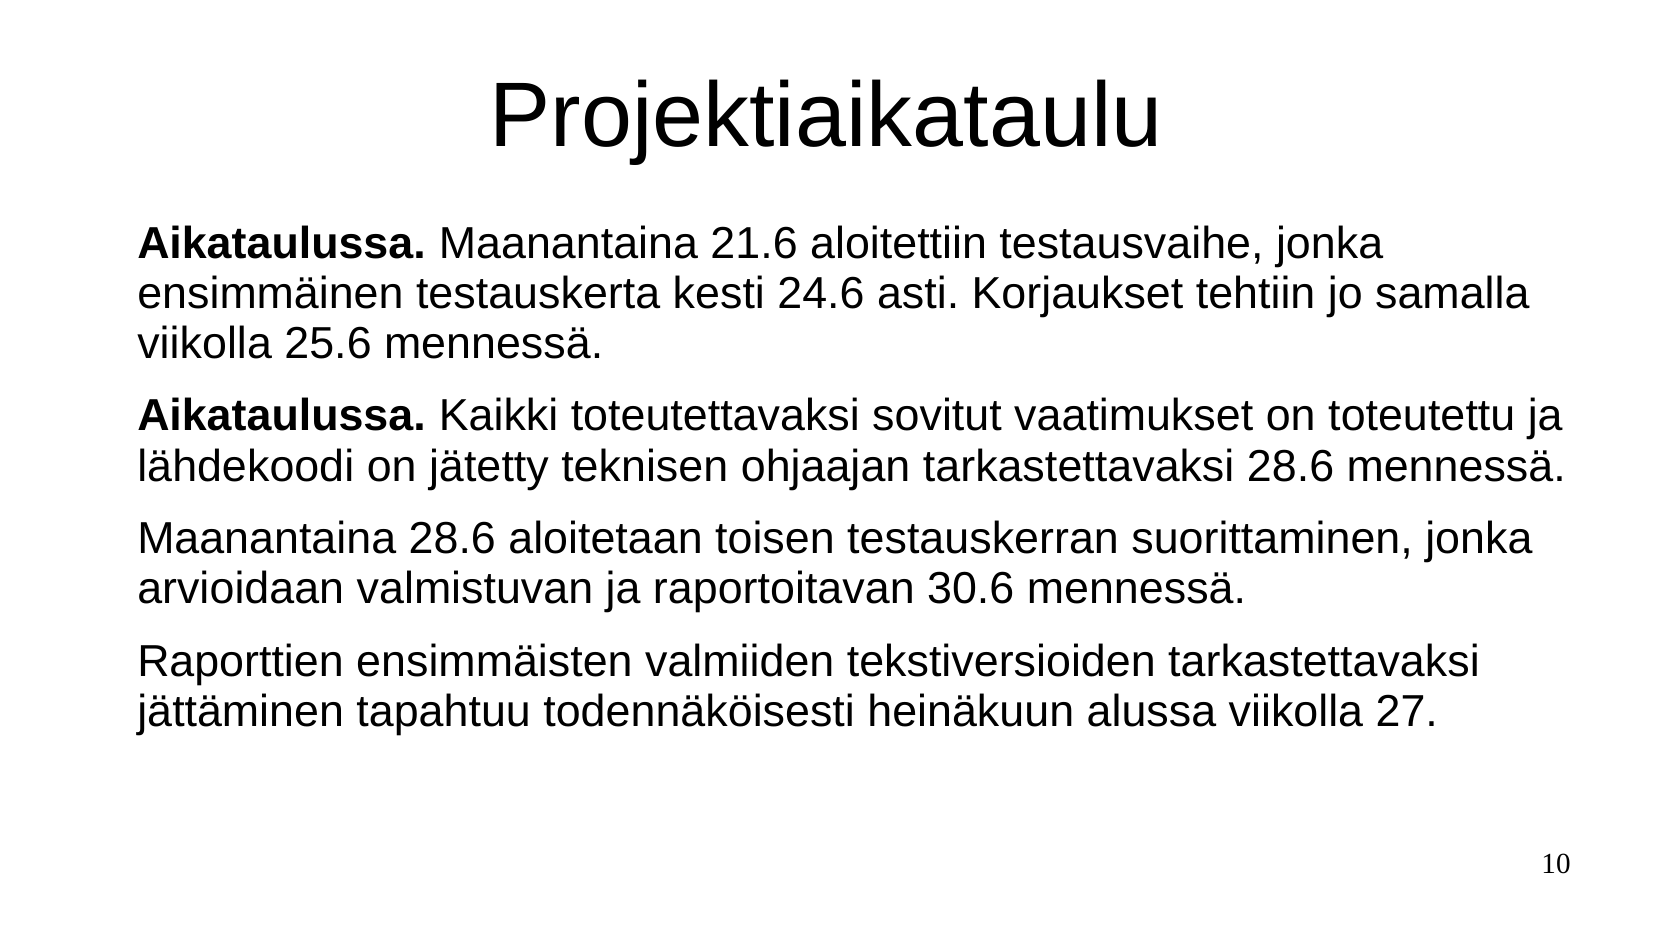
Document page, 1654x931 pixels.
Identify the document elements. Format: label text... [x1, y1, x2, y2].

title Projektiaikataulu [82, 37, 1571, 193]
list Aikataulussa. Maanantaina 21.6 aloitettiin testausvaihe, jonka ensimmäinen testauskerta kesti 24.6 asti. Korjaukset tehtiin jo samalla viikolla 25.6 mennessä. Aikataulussa. Kaikki toteutettavaksi sovitut vaatimukset on toteutettu ja lähdekoodi on jätetty teknisen ohjaajan tarkastettavaksi 28.6 mennessä. Maanantaina 28.6 aloitetaan toisen testauskerran suorittaminen, jonka arvioidaan valmistuvan ja raportoitavan 30.6 mennessä. Raporttien ensimmäisten valmiiden tekstiversioiden tarkastettavaksi jättäminen tapahtuu todennäköisesti heinäkuun alussa viikolla 27. [82, 217, 1571, 758]
